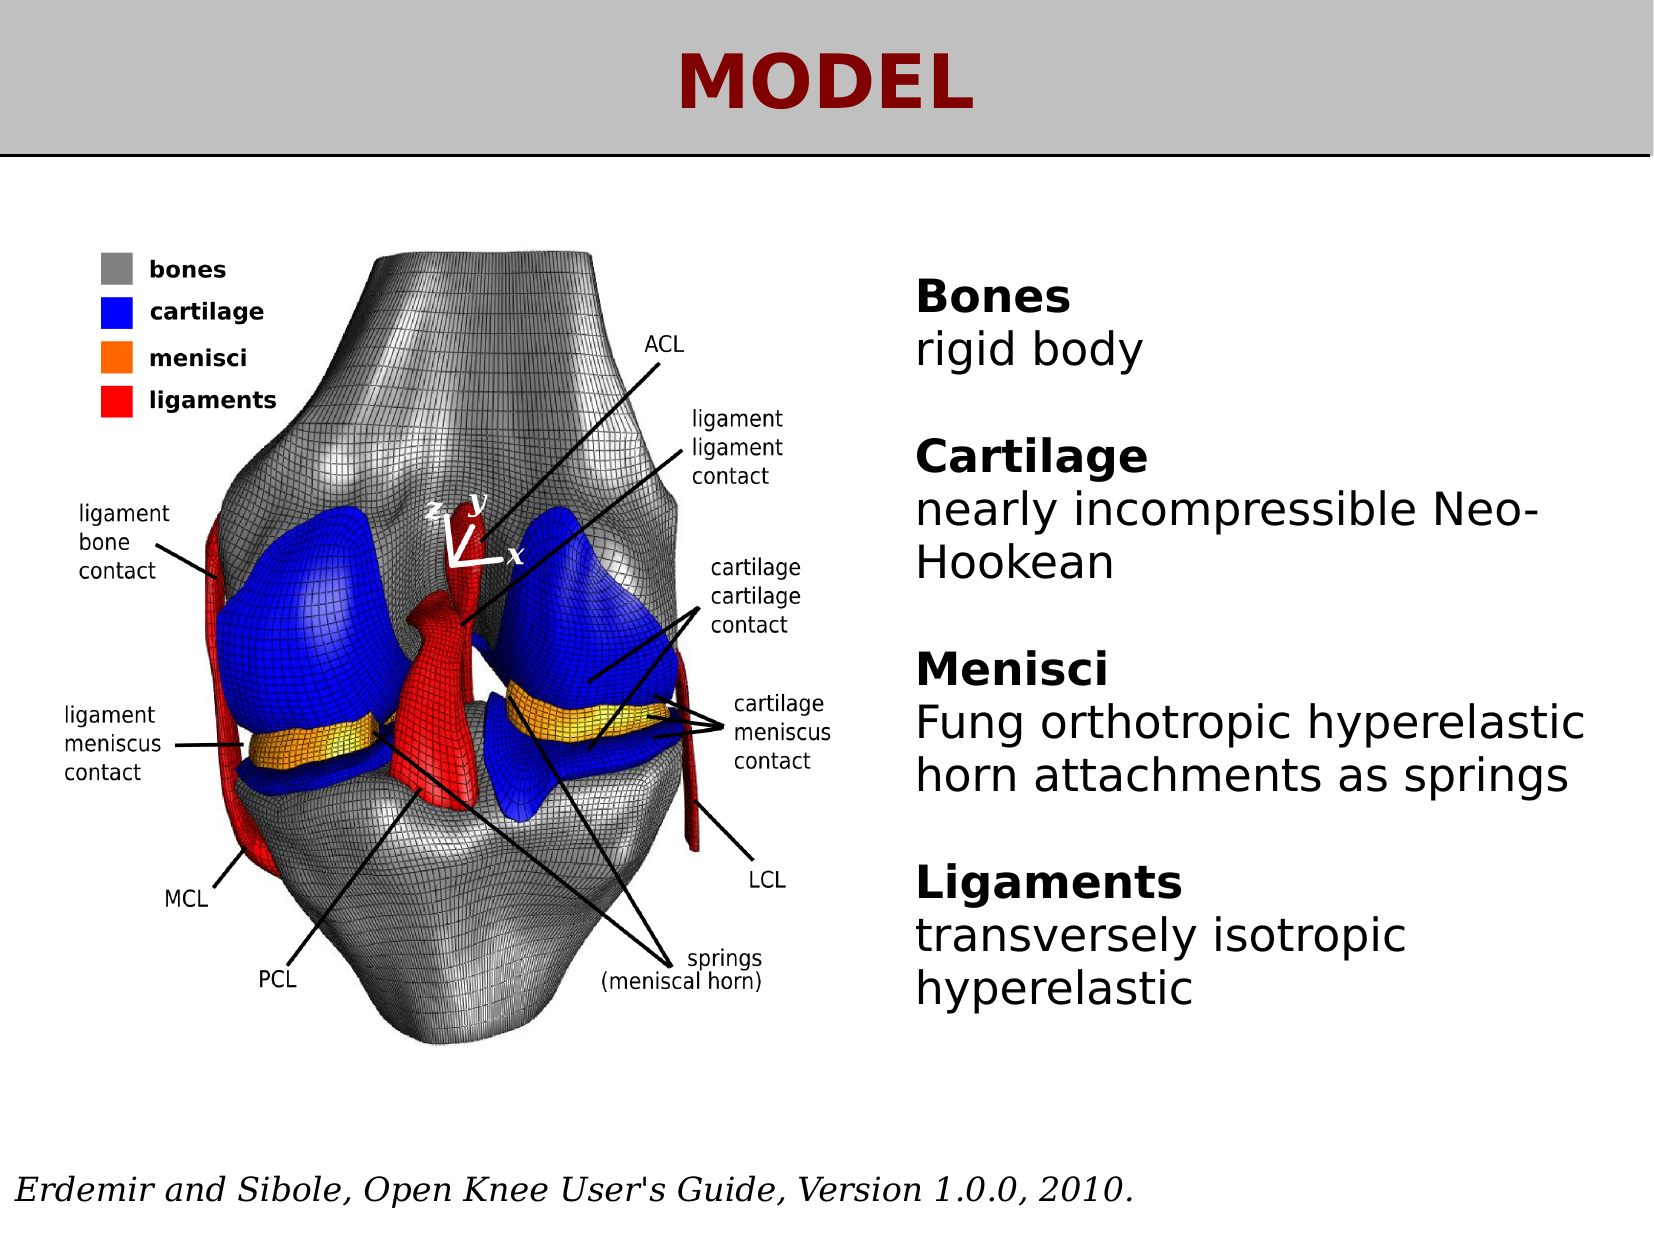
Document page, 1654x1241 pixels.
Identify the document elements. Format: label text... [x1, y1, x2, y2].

text_box Erdemir and Sibole, Open Knee User's Guide, Version 1.0.0, 2010. [0, 1163, 1653, 1241]
text_box MODEL [0, 31, 1651, 134]
text_box [0, 0, 1654, 156]
text_box Bones rigid body Cartilage nearly incompressible Neo-Hookean Menisci Fung orthotropic hyperelastic horn attachments as springs Ligaments transversely isotropic hyperelastic [900, 262, 1613, 1077]
picture [57, 234, 842, 1060]
